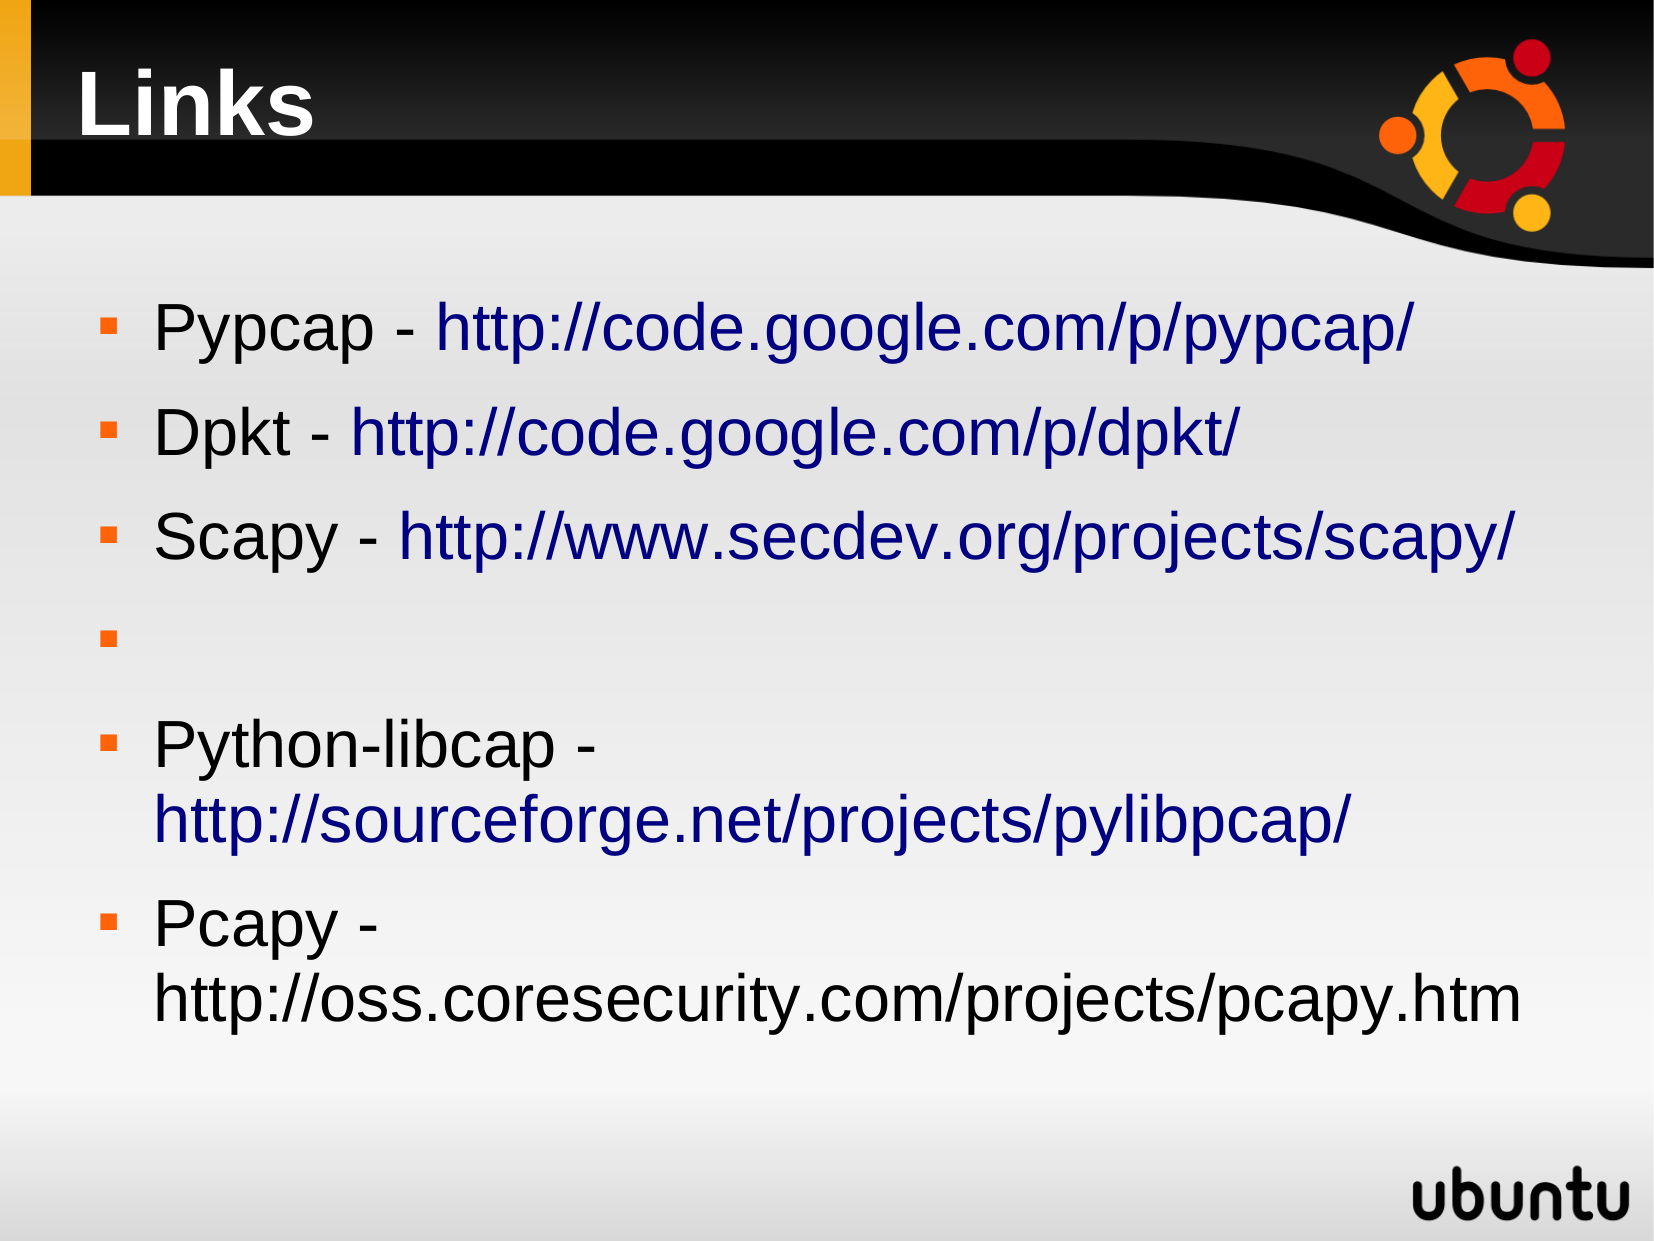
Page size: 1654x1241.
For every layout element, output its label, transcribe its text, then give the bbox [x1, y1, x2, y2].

title Links [76, 7, 1565, 200]
list Pypcap - http://code.google.com/p/pypcap/ Dpkt - http://code.google.com/p/dpkt/ Scapy - http://www.secdev.org/projects/scapy/ Python-libcap - http://sourceforge.net/projects/pylibpcap/ Pcapy - http://oss.coresecurity.com/projects/pcapy.htm [82, 290, 1571, 1094]
picture [0, 0, 1654, 1241]
